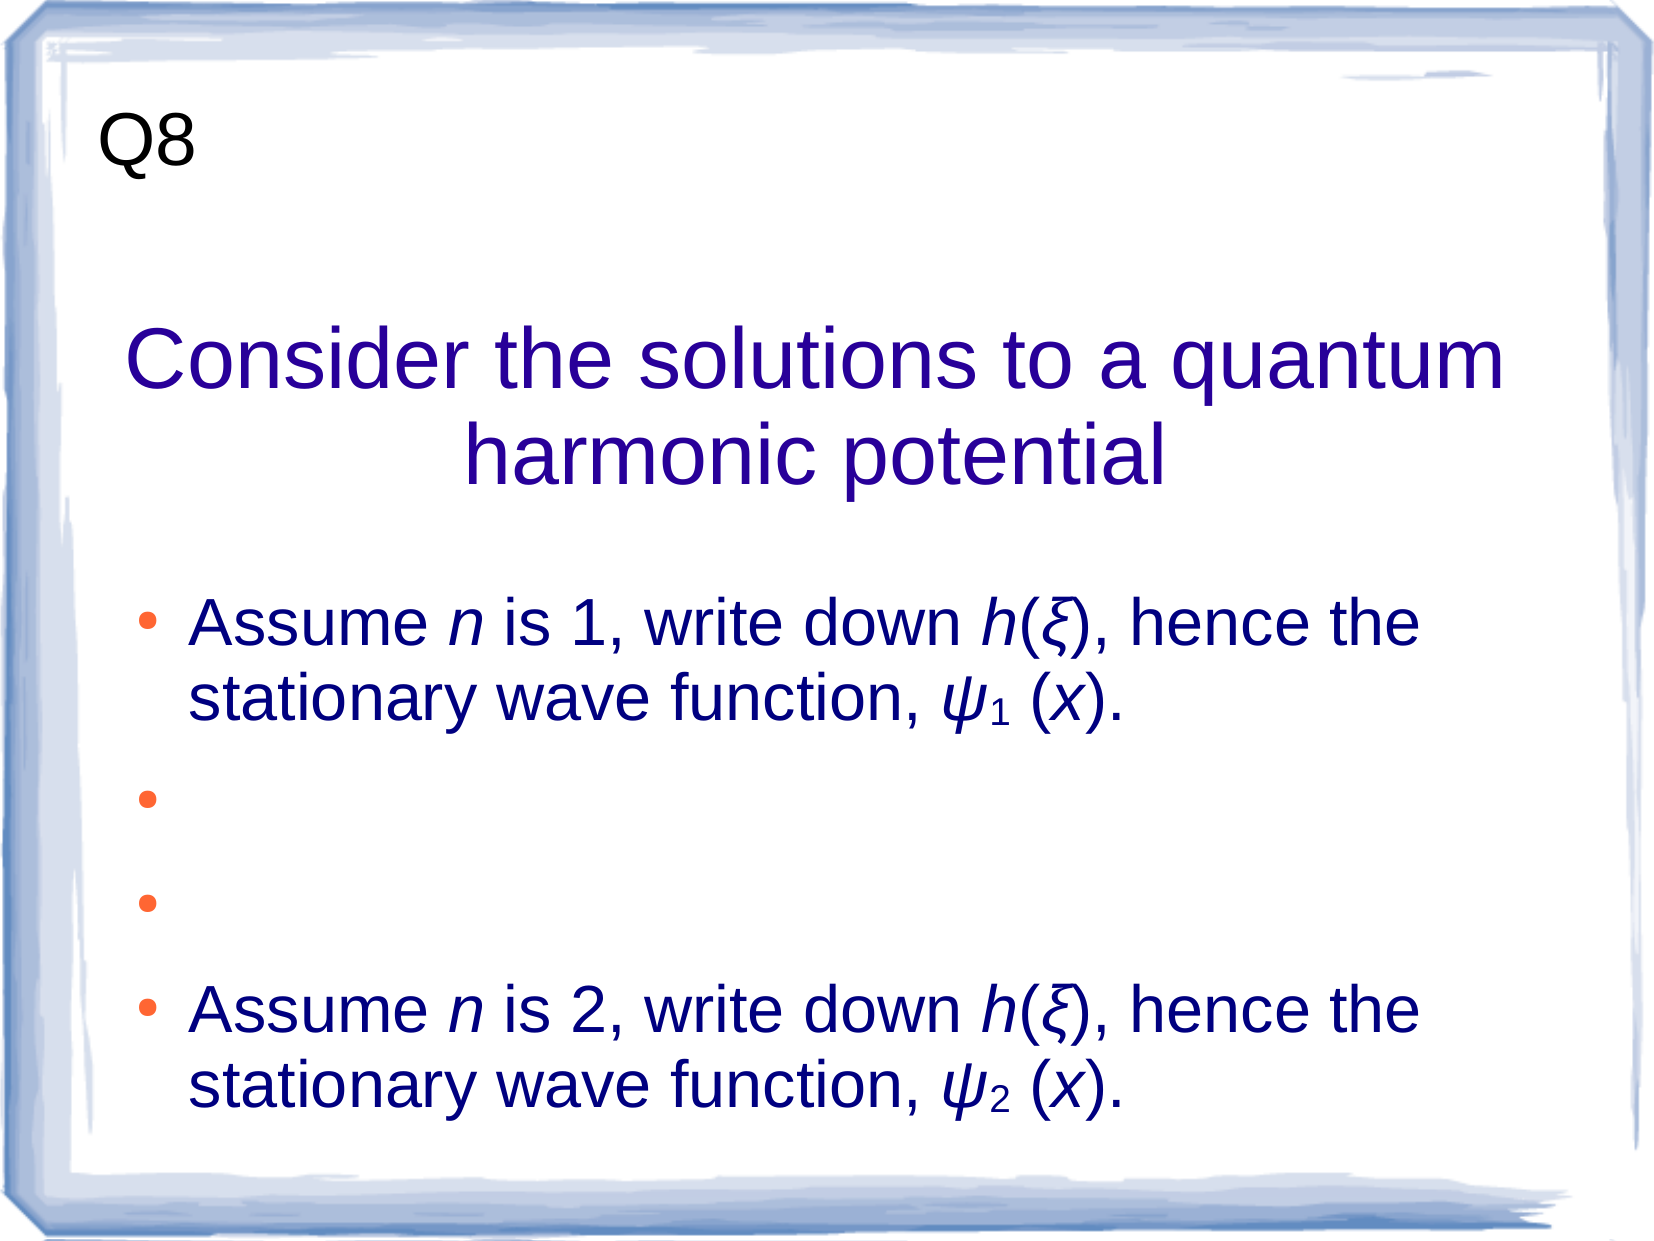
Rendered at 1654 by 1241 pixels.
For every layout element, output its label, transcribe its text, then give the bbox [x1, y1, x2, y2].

list Assume n is 1, write down h(ξ), hence the stationary wave function, ψ1 (x). Assume n is 2, write down h(ξ), hence the stationary wave function, ψ2 (x). [118, 585, 1571, 1163]
picture [0, 0, 1654, 1241]
text_box Q8 [82, 90, 346, 189]
title Consider the solutions to a quantum harmonic potential [71, 302, 1561, 511]
